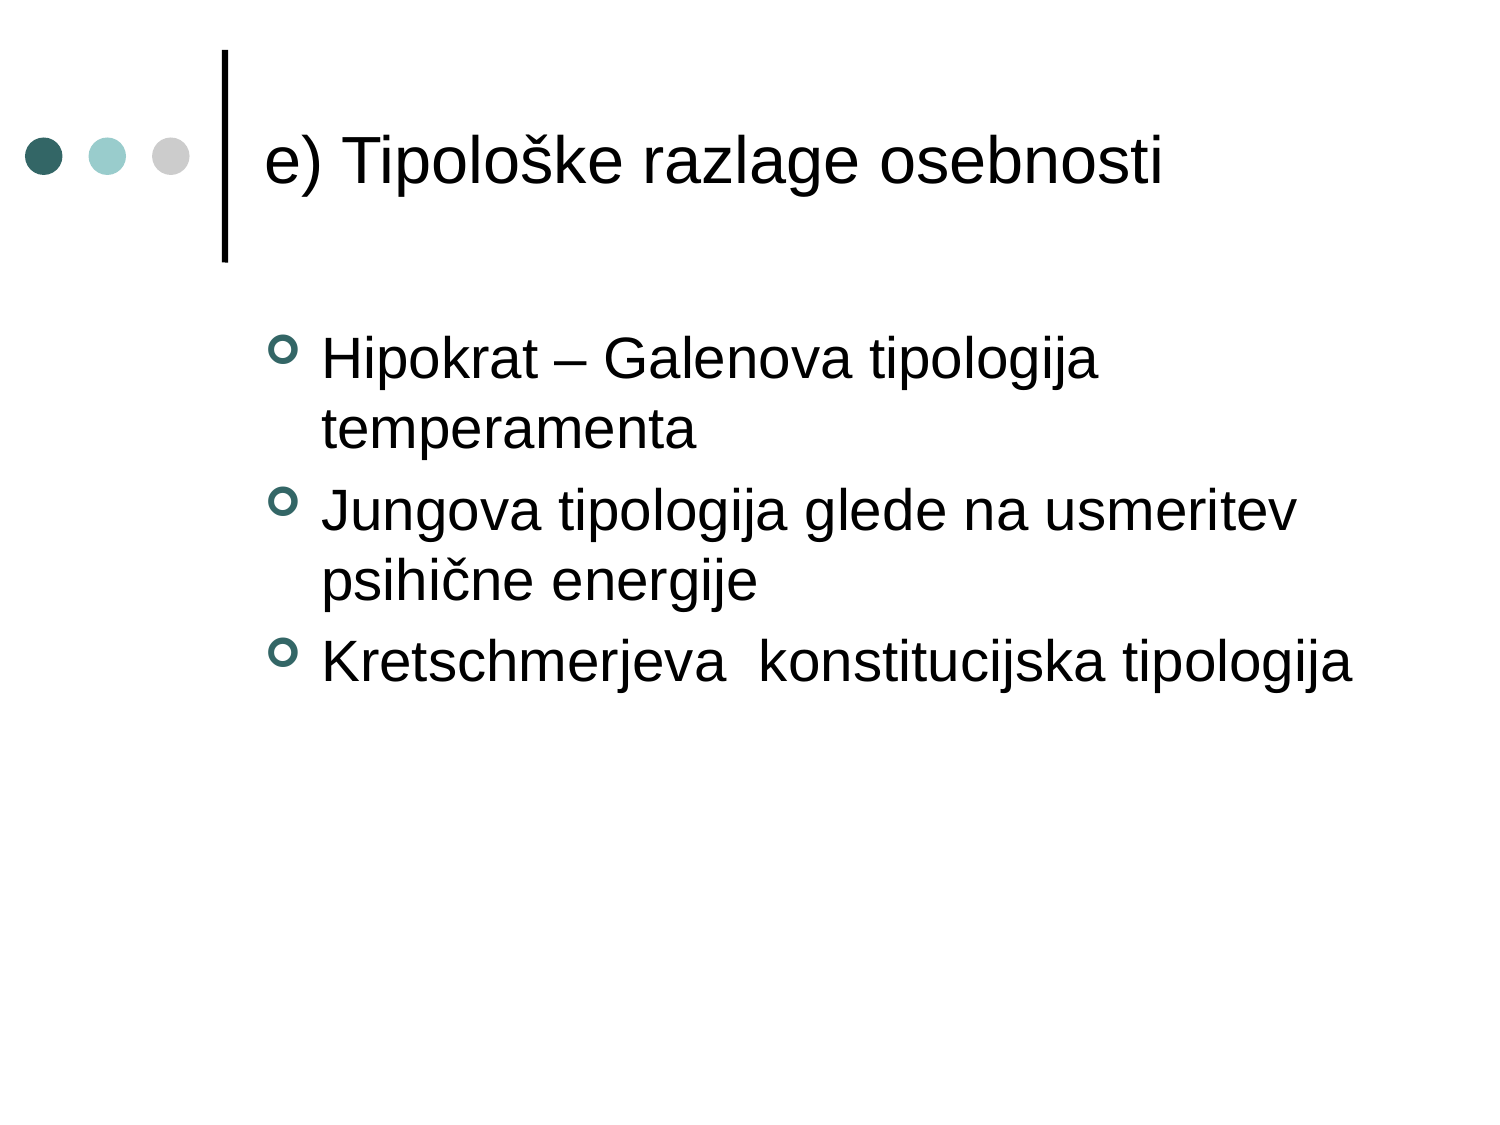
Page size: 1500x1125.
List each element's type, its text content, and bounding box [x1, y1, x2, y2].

title e) Tipološke razlage osebnosti [249, 31, 1400, 282]
list Hipokrat – Galenova tipologija temperamenta Jungova tipologija glede na usmeritev psihične energije Kretschmerjeva konstitucijska tipologija [249, 312, 1400, 988]
